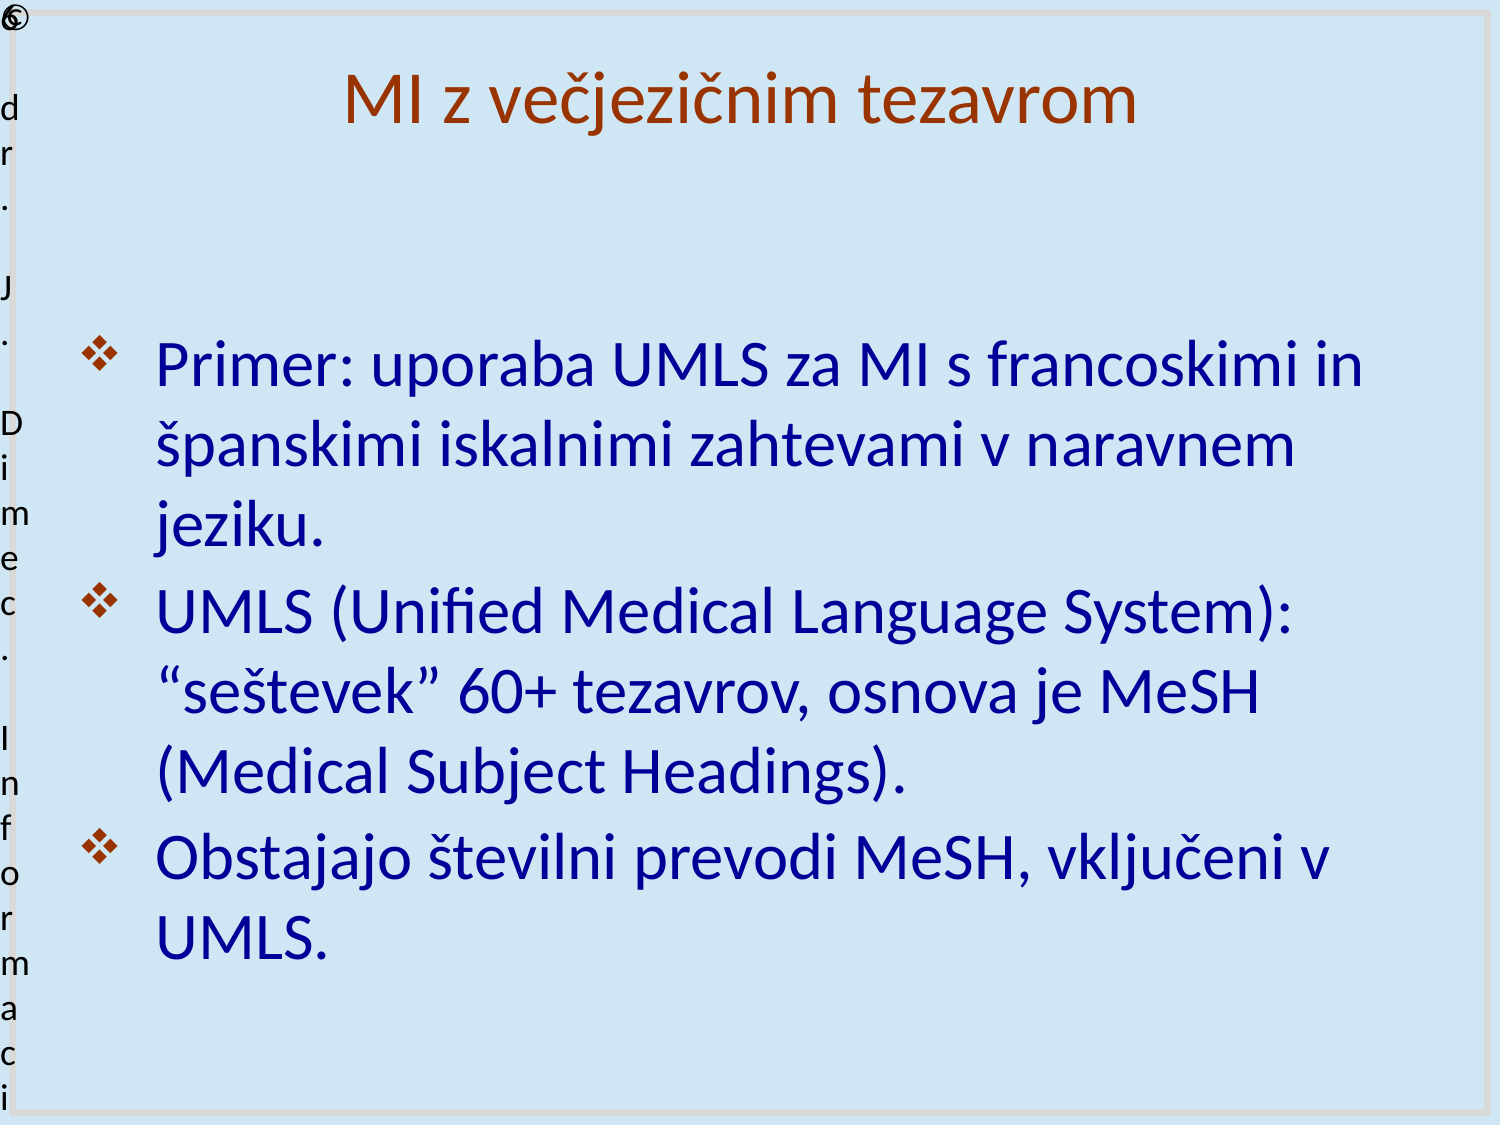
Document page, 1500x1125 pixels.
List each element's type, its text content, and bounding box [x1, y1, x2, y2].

list Primer: uporaba UMLS za MI s francoskimi in španskimi iskalnimi zahtevami v naravnem jeziku. UMLS (Unified Medical Language System): “seštevek” 60+ tezavrov, osnova je MeSH (Medical Subject Headings). Obstajajo številni prevodi MeSH, vključeni v UMLS. [62, 312, 1438, 1075]
title MI z večjezičnim tezavrom [37, 24, 1463, 163]
